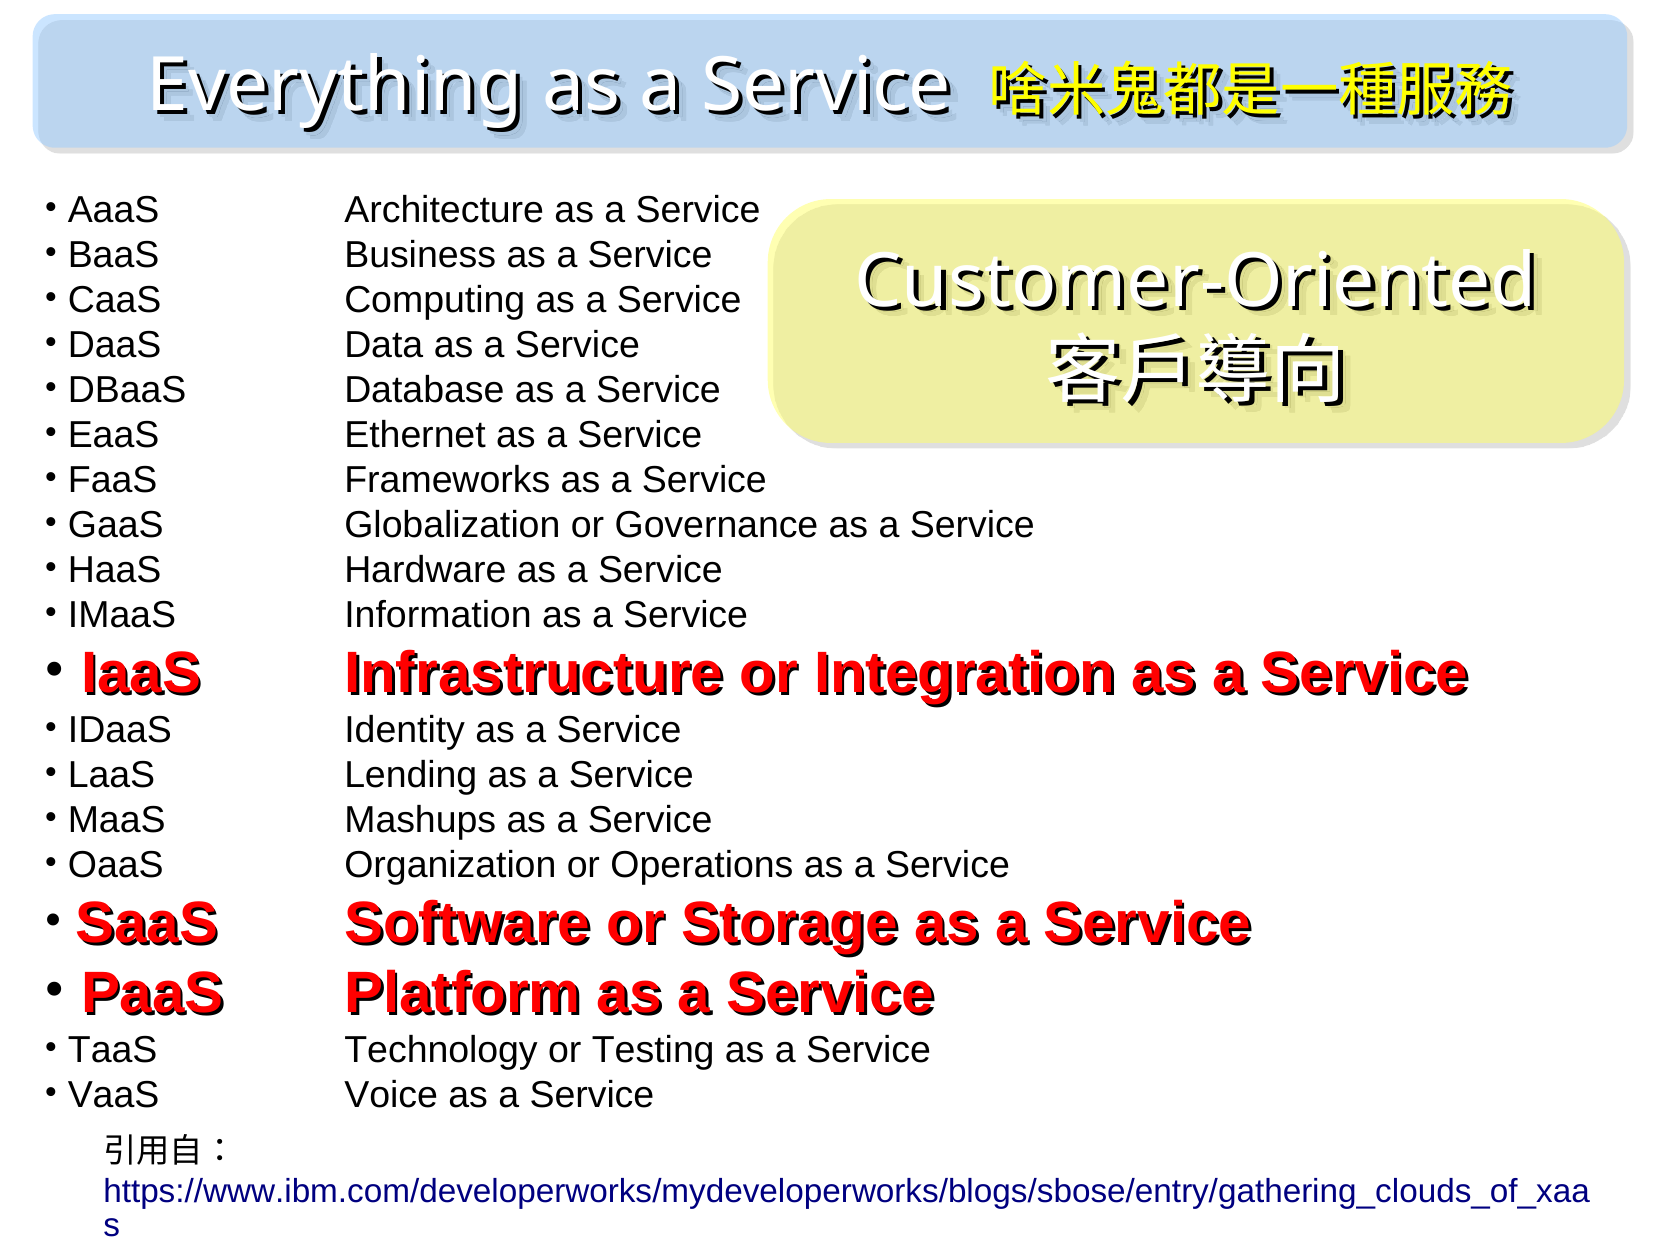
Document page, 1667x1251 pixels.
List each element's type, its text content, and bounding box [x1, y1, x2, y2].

text_box Everything as a Service 啥米鬼都是一種服務 [32, 14, 1628, 148]
text_box AaaS Architecture as a Service BaaS Business as a Service CaaS Computing as a Service DaaS Data as a Service DBaaS Database as a Service EaaS Ethernet as a Service FaaS Frameworks as a Service GaaS Globalization or Governance as a Service HaaS Hardware as a Service IMaaS Information as a Service IaaS Infrastructure or Integration as a Service IDaaS Identity as a Service LaaS Lending as a Service MaaS Mashups as a Service OaaS Organization or Operations as a Service SaaS Software or Storage as a Service PaaS Platform as a Service TaaS Technology or Testing as a Service VaaS Voice as a Service [29, 177, 1625, 1233]
text_box 引用自： https://www.ibm.com/developerworks/mydeveloperworks/blogs/sbose/entry/gathering_clouds_of_xaas [88, 1122, 1622, 1217]
text_box Customer-Oriented 客戶導向 [767, 199, 1625, 443]
